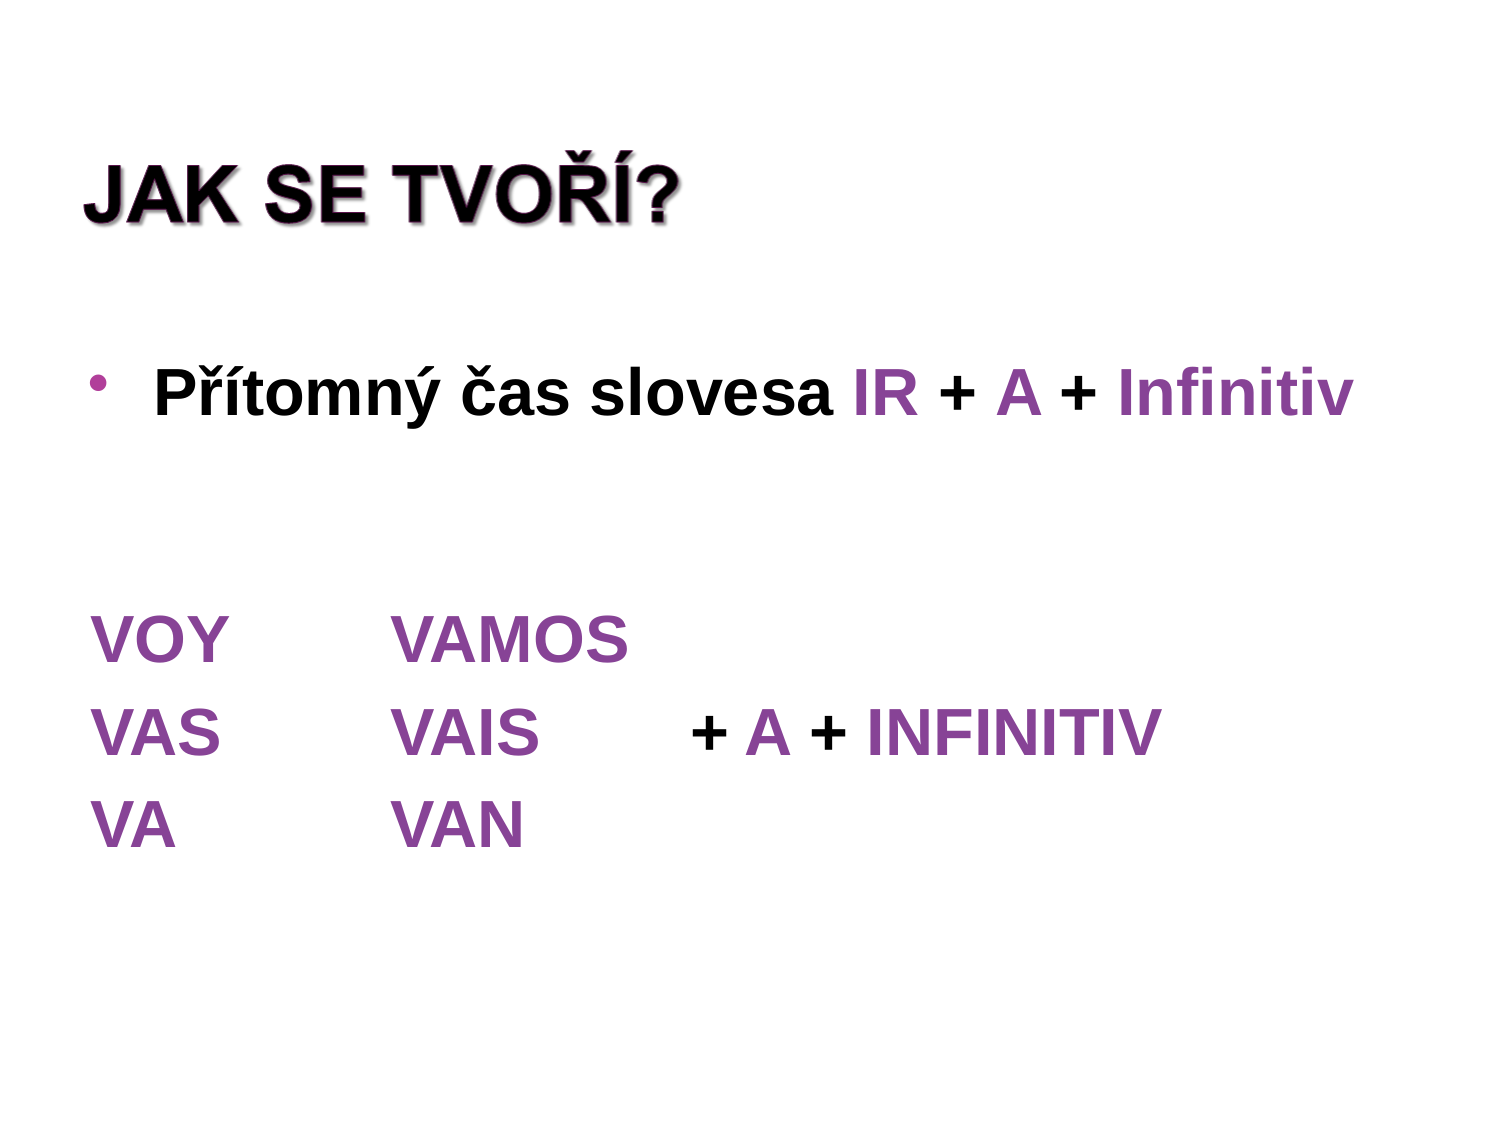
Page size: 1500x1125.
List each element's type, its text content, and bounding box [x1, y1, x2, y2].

text_box [34, 53, 1264, 295]
list Přítomný čas slovesa IR + A + Infinitiv VOY VAMOS VAS VAIS + A + INFINITIV VA VAN [75, 263, 1436, 1060]
